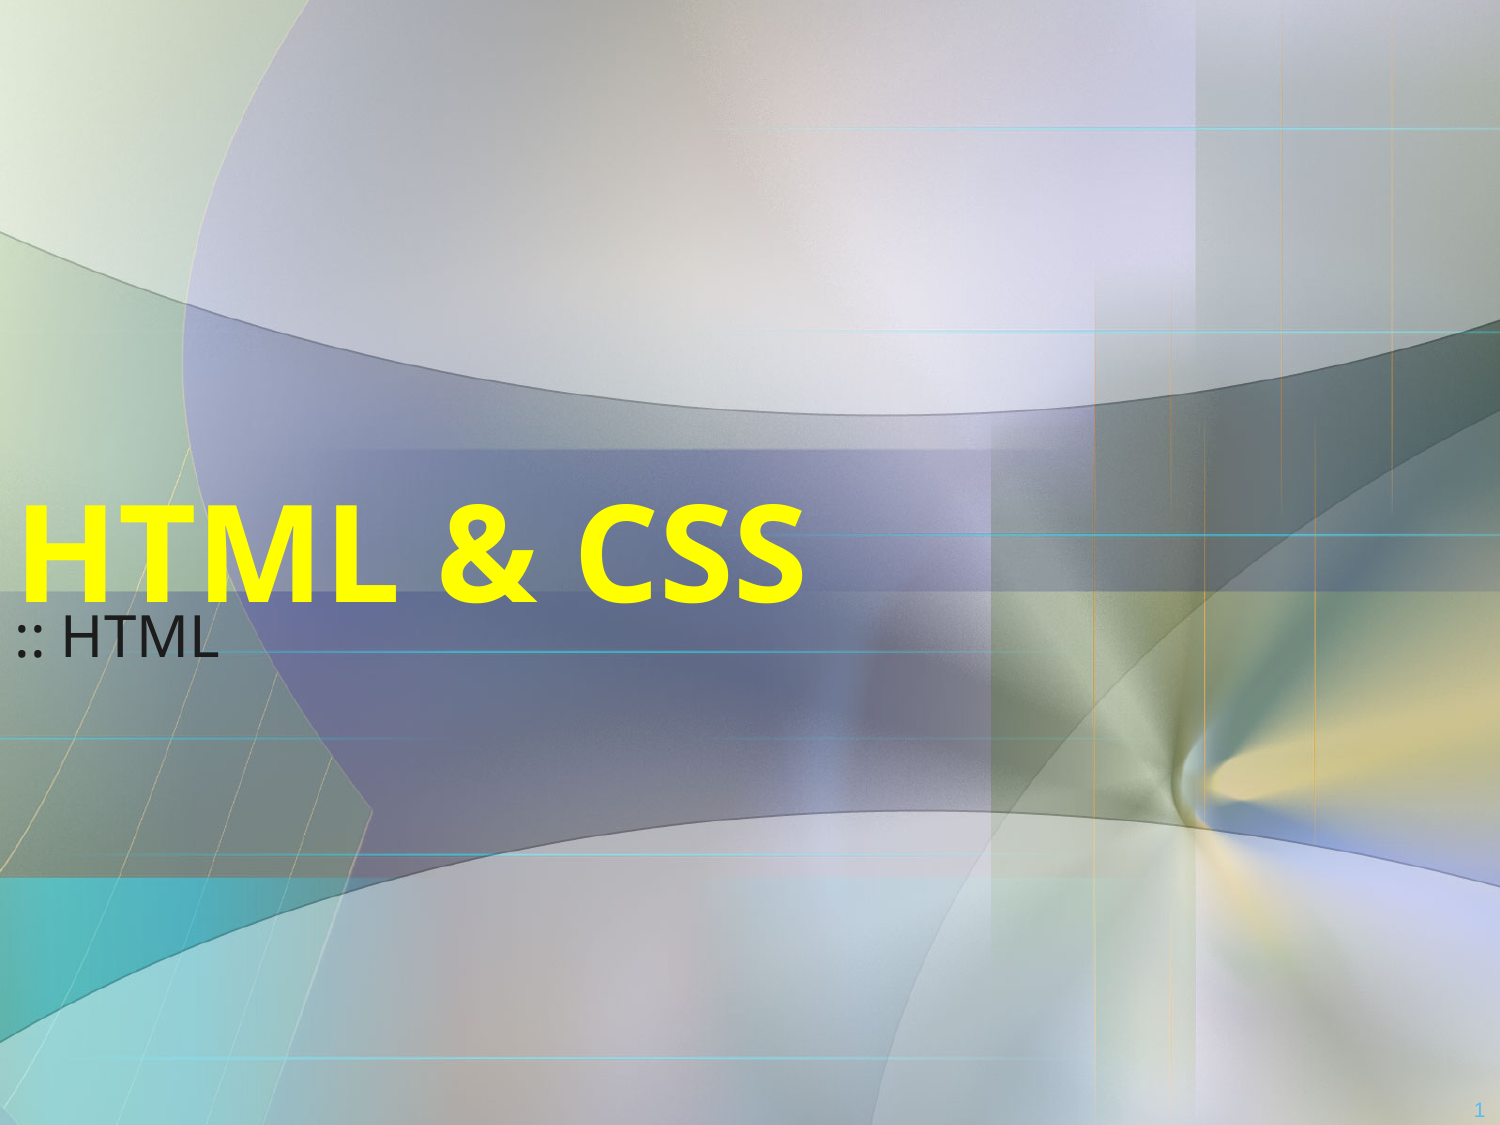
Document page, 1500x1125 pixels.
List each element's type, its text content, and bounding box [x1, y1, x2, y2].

picture [0, 0, 1500, 1125]
subtitle :: HTML [0, 587, 763, 738]
title HTML & CSS [0, 463, 1463, 637]
